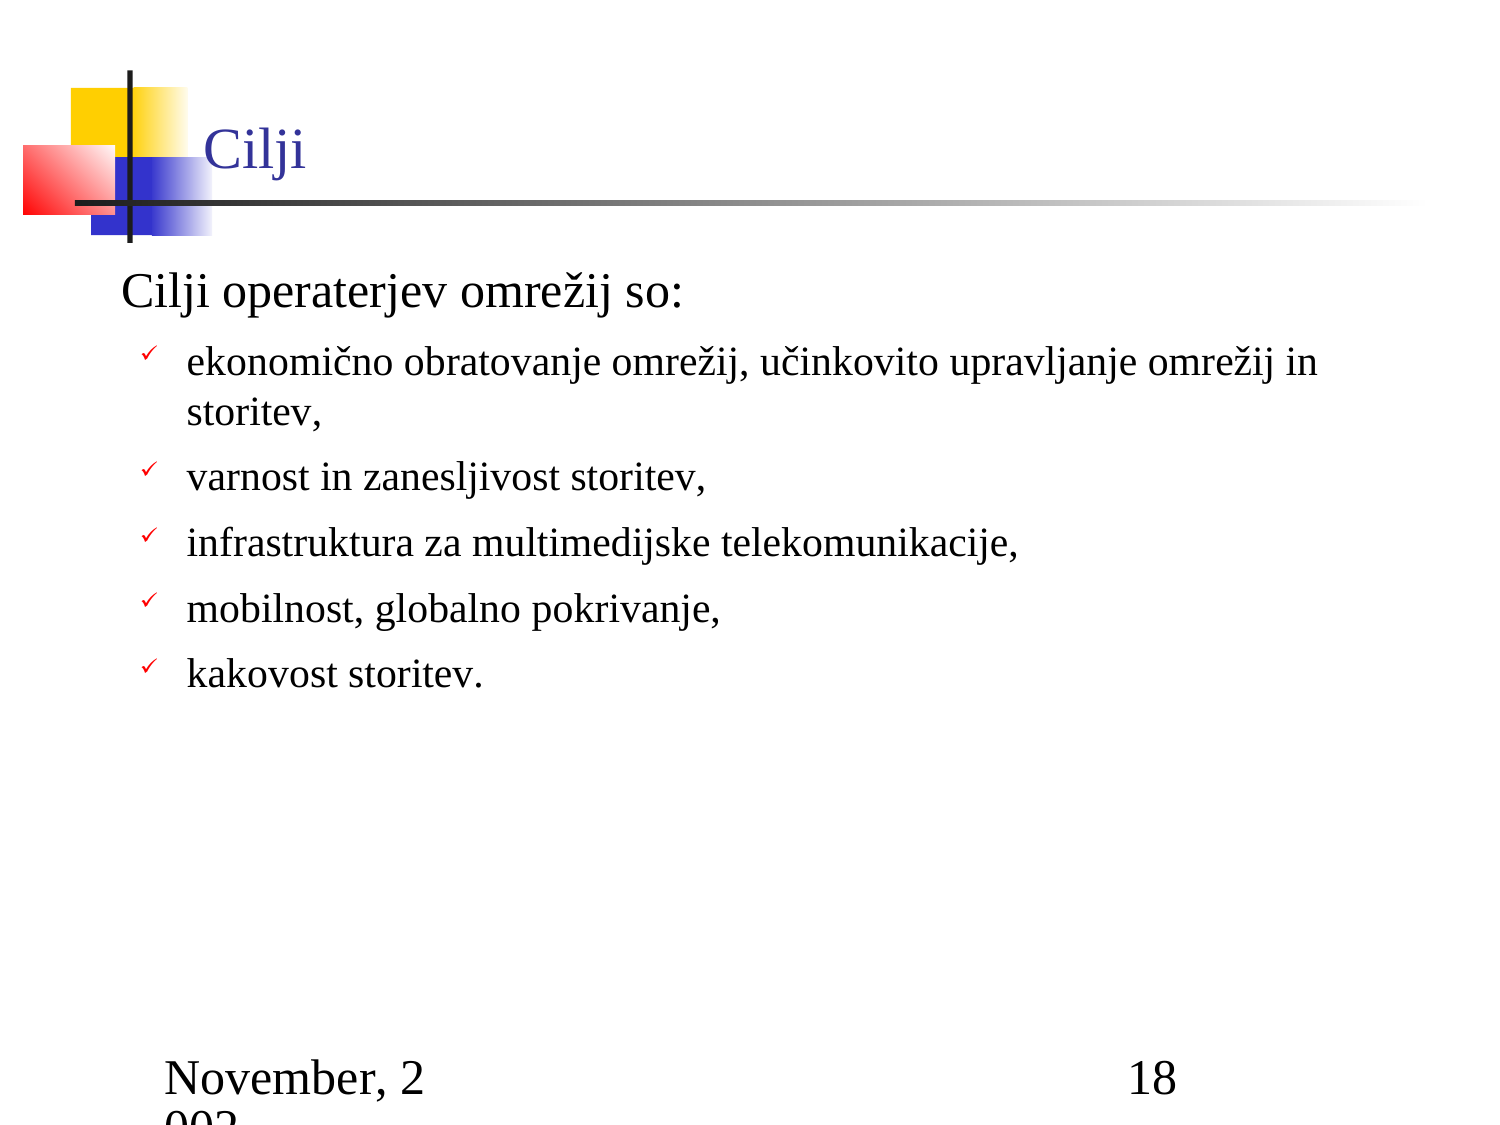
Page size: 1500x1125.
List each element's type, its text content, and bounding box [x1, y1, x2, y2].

list Cilji operaterjev omrežij so: ekonomično obratovanje omrežij, učinkovito upravljanje omrežij in storitev, varnost in zanesljivost storitev, infrastruktura za multimedijske telekomunikacije, mobilnost, globalno pokrivanje, kakovost storitev. [50, 249, 1469, 1007]
title Cilji [188, 101, 1468, 188]
